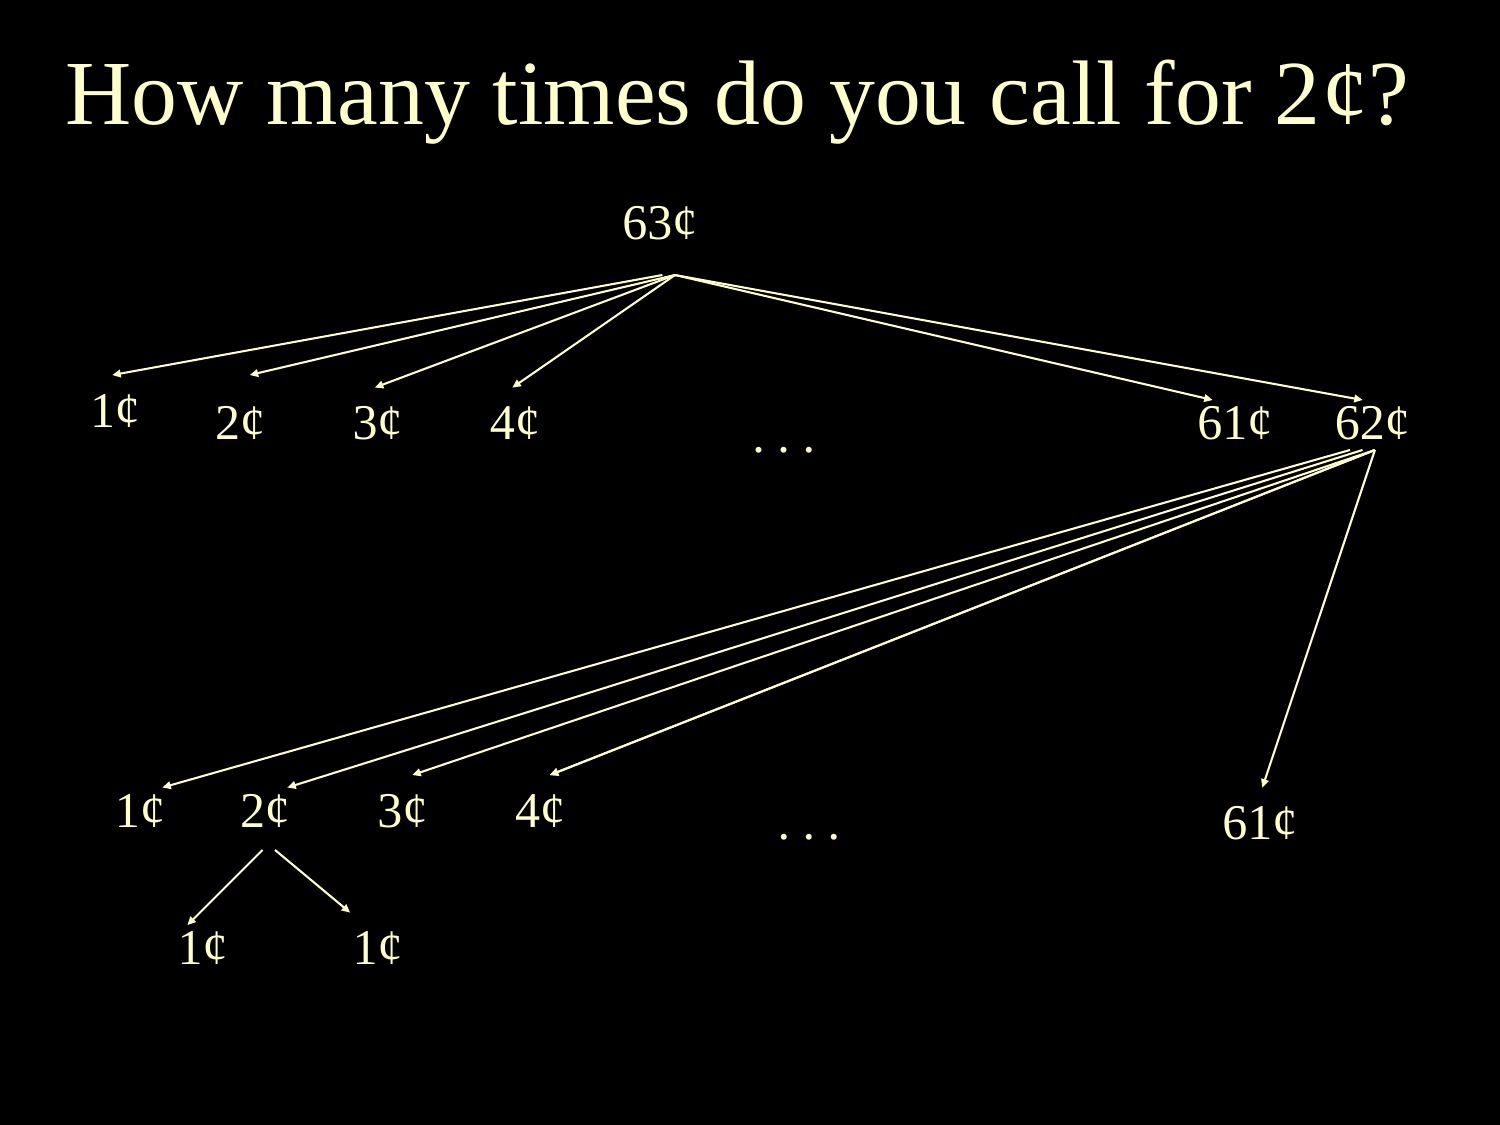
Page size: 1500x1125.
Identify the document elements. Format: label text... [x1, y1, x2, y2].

text_box . . . [737, 399, 830, 471]
text_box 4¢ [475, 387, 555, 459]
text_box 2¢ [200, 387, 280, 459]
text_box 62¢ [1358, 453, 1372, 459]
text_box 4¢ [500, 774, 580, 846]
text_box . . . [762, 787, 856, 859]
text_box 1¢ [100, 774, 180, 846]
text_box 63¢ [607, 187, 713, 259]
text_box 61¢ [1182, 387, 1288, 459]
title How many times do you call for 2¢? [8, 35, 1467, 153]
text_box 3¢ [362, 774, 443, 846]
text_box 1¢ [337, 912, 418, 984]
text_box 61¢ [1207, 787, 1313, 859]
text_box 3¢ [337, 387, 418, 459]
text_box 1¢ [75, 374, 155, 446]
text_box 1¢ [162, 912, 243, 984]
text_box 62¢ [1320, 387, 1425, 459]
text_box 2¢ [225, 774, 305, 846]
